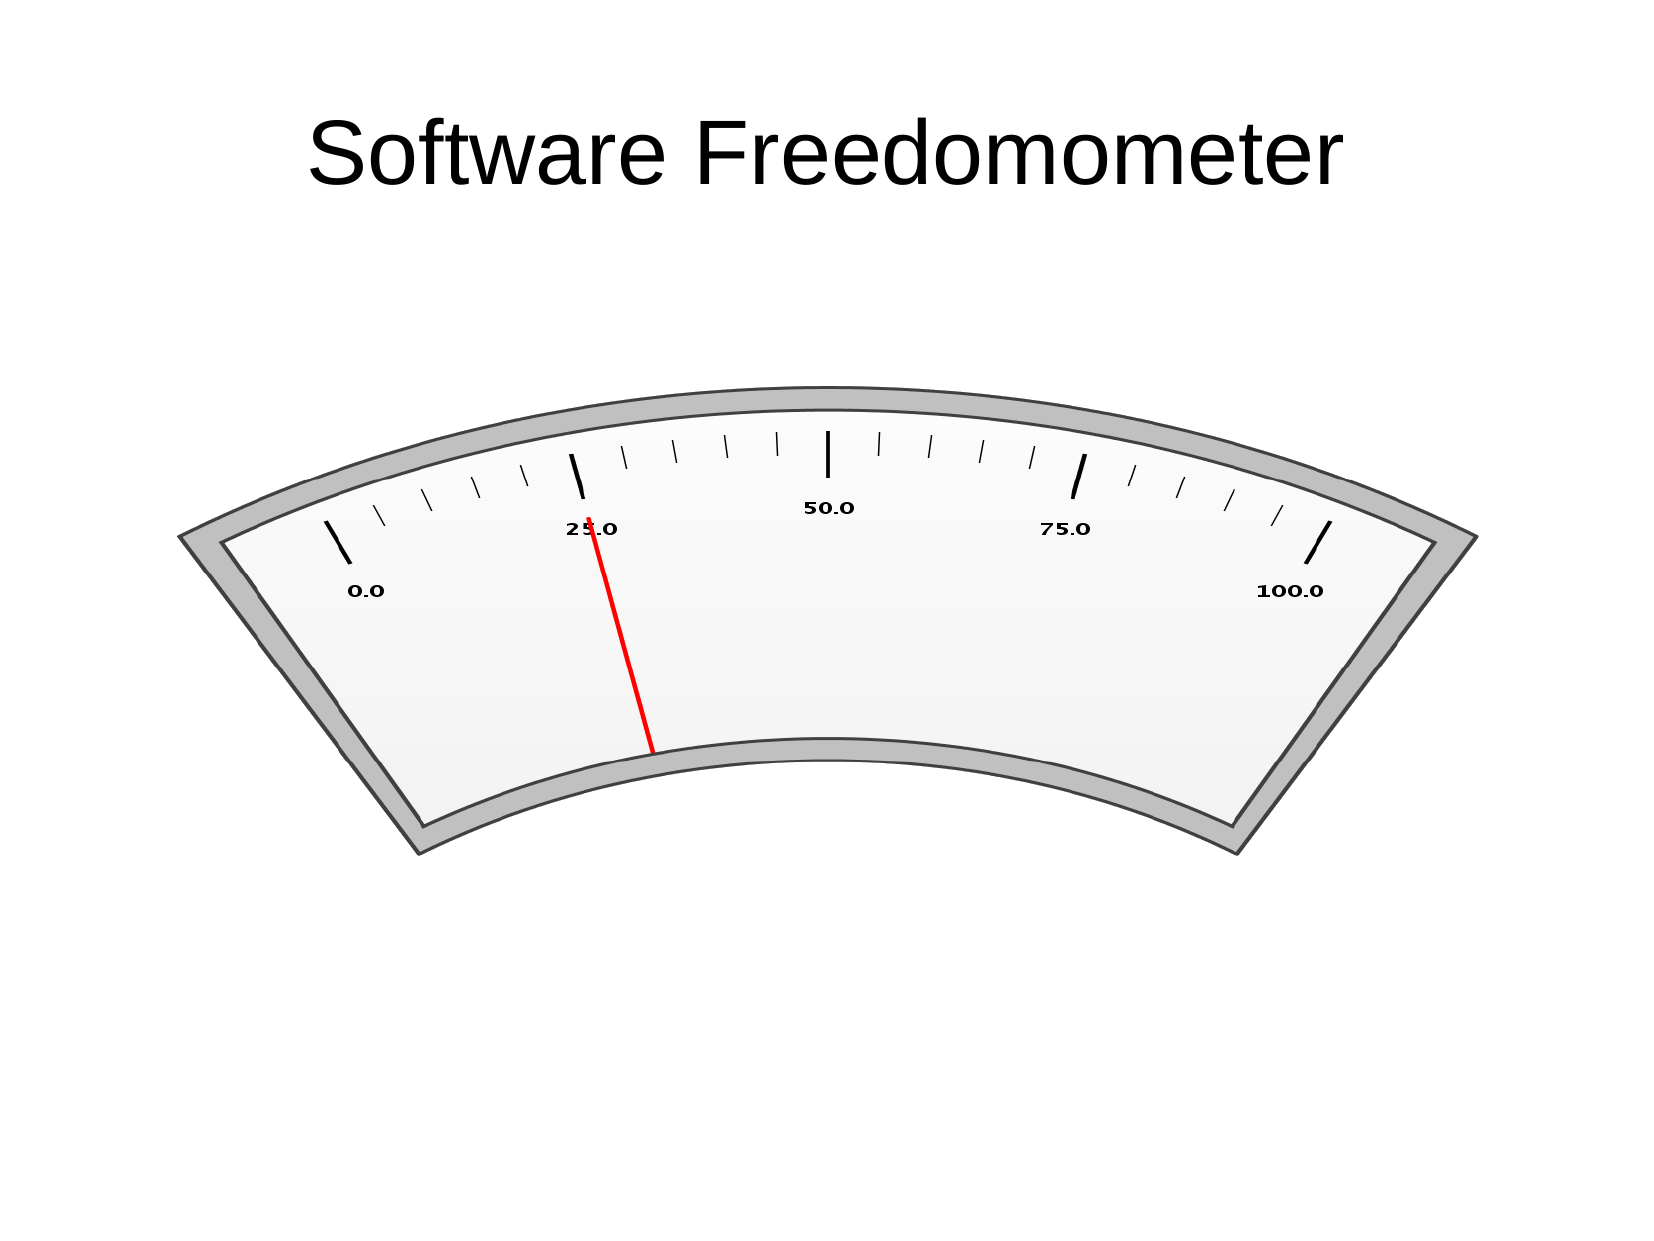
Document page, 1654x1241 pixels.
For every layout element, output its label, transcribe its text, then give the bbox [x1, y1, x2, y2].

title Software Freedomometer [82, 56, 1571, 250]
picture [176, 386, 1479, 856]
